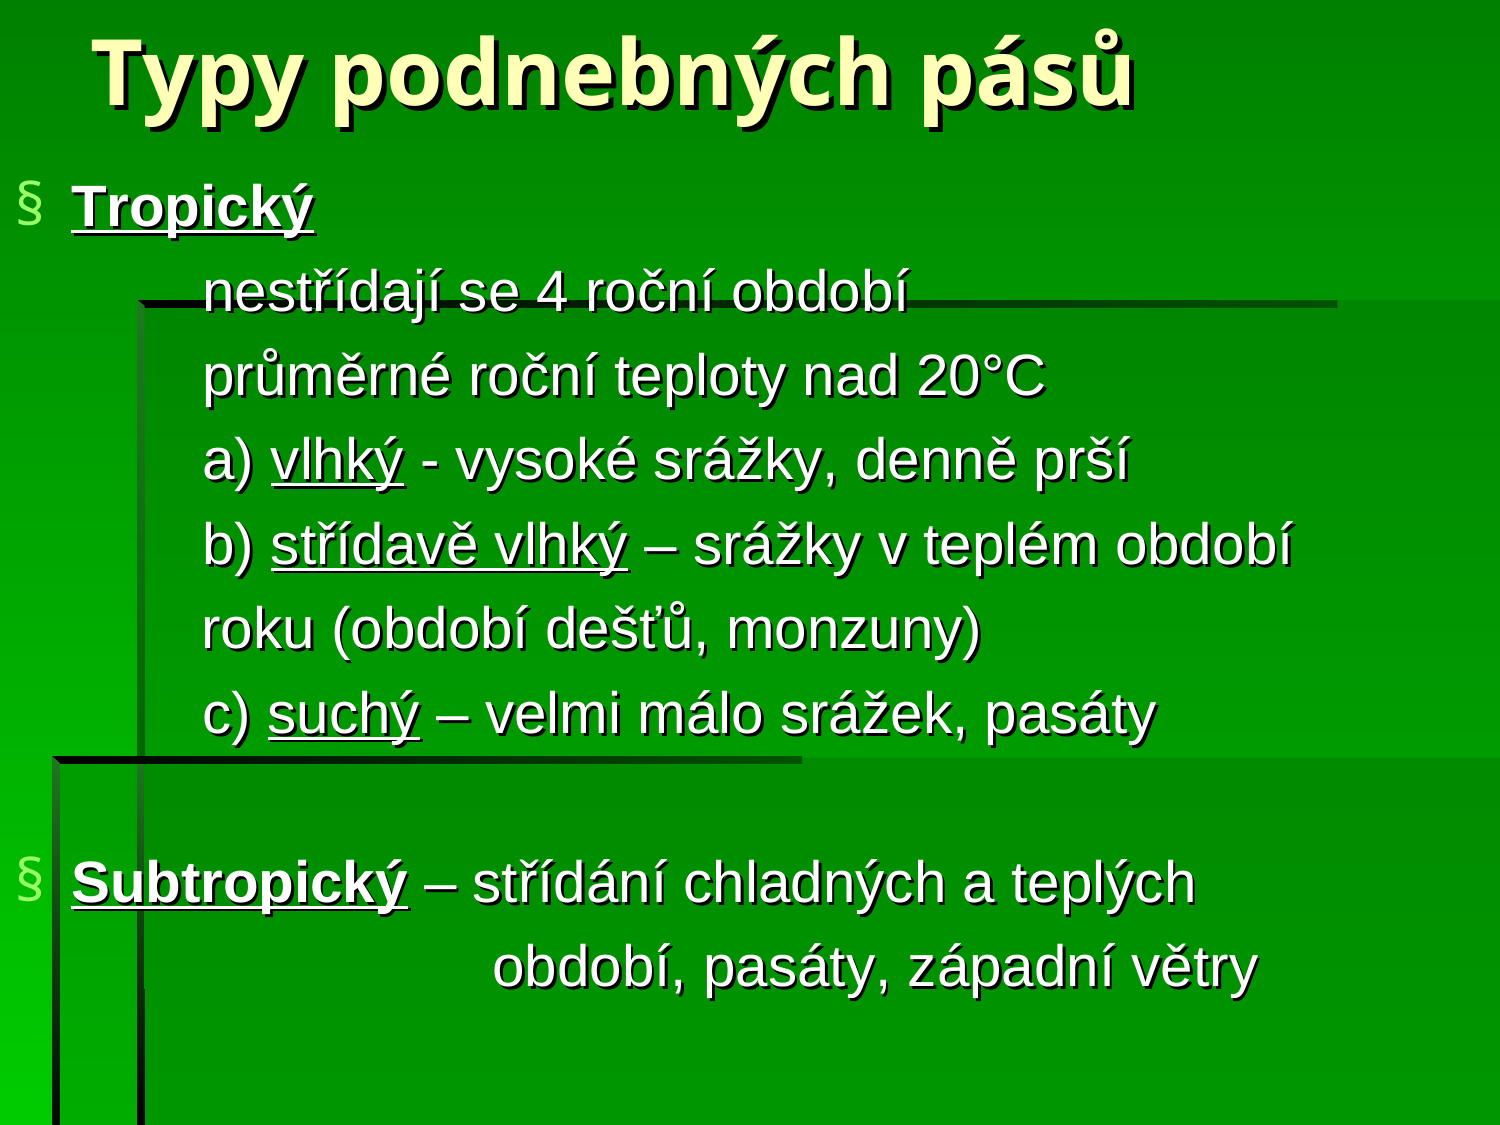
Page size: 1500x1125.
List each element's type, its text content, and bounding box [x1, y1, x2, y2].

title Typy podnebných pásů [75, 0, 1451, 138]
list Tropický nestřídají se 4 roční období průměrné roční teploty nad 20°C a) vlhký - vysoké srážky, denně prší b) střídavě vlhký – srážky v teplém období roku (období dešťů, monzuny) c) suchý – velmi málo srážek, pasáty Subtropický – střídání chladných a teplých období, pasáty, západní větry [0, 160, 1452, 1125]
